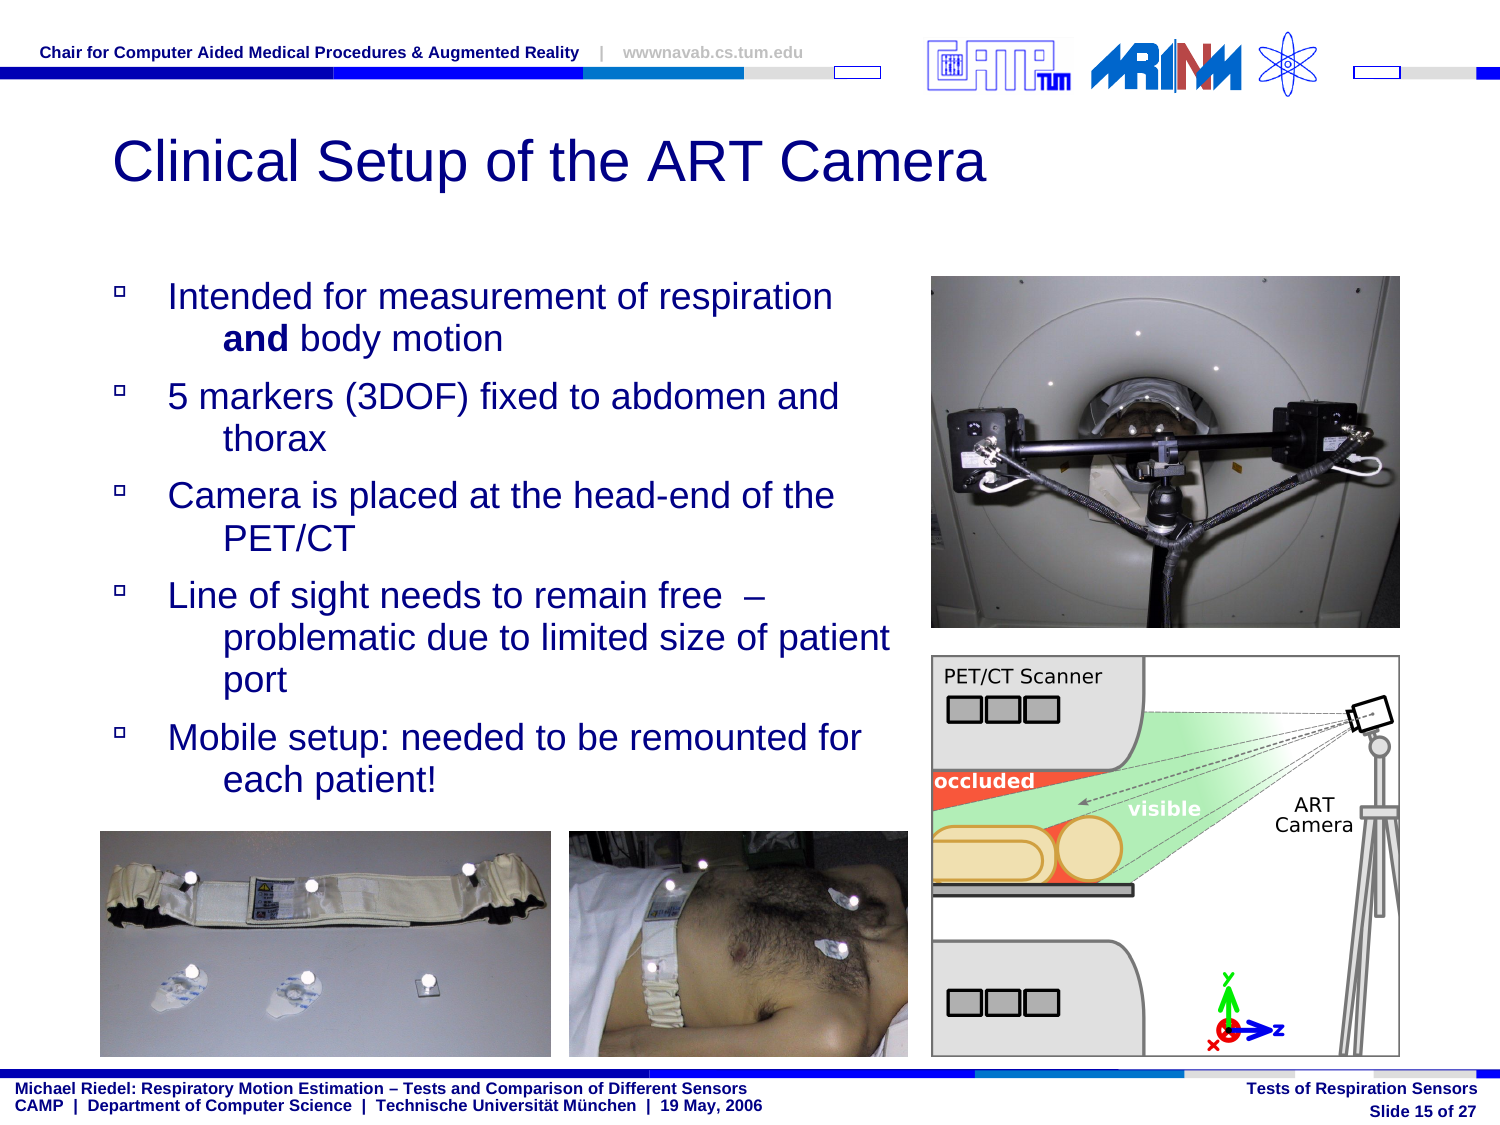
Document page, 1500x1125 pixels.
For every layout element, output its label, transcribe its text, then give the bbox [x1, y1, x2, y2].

picture [931, 655, 1400, 1057]
picture [931, 276, 1400, 628]
list Intended for measurement of respiration and body motion 5 markers (3DOF) fixed to abdomen and thorax Camera is placed at the head-end of the PET/CT Line of sight needs to remain free – problematic due to limited size of patient port Mobile setup: needed to be remounted for each patient! [112, 275, 901, 1037]
picture [923, 37, 1074, 95]
picture [569, 831, 908, 1057]
picture [1258, 31, 1317, 97]
picture [100, 831, 551, 1057]
text_box Tests of Respiration Sensors [1231, 1073, 1493, 1107]
title Clinical Setup of the ART Camera [112, 112, 1387, 276]
